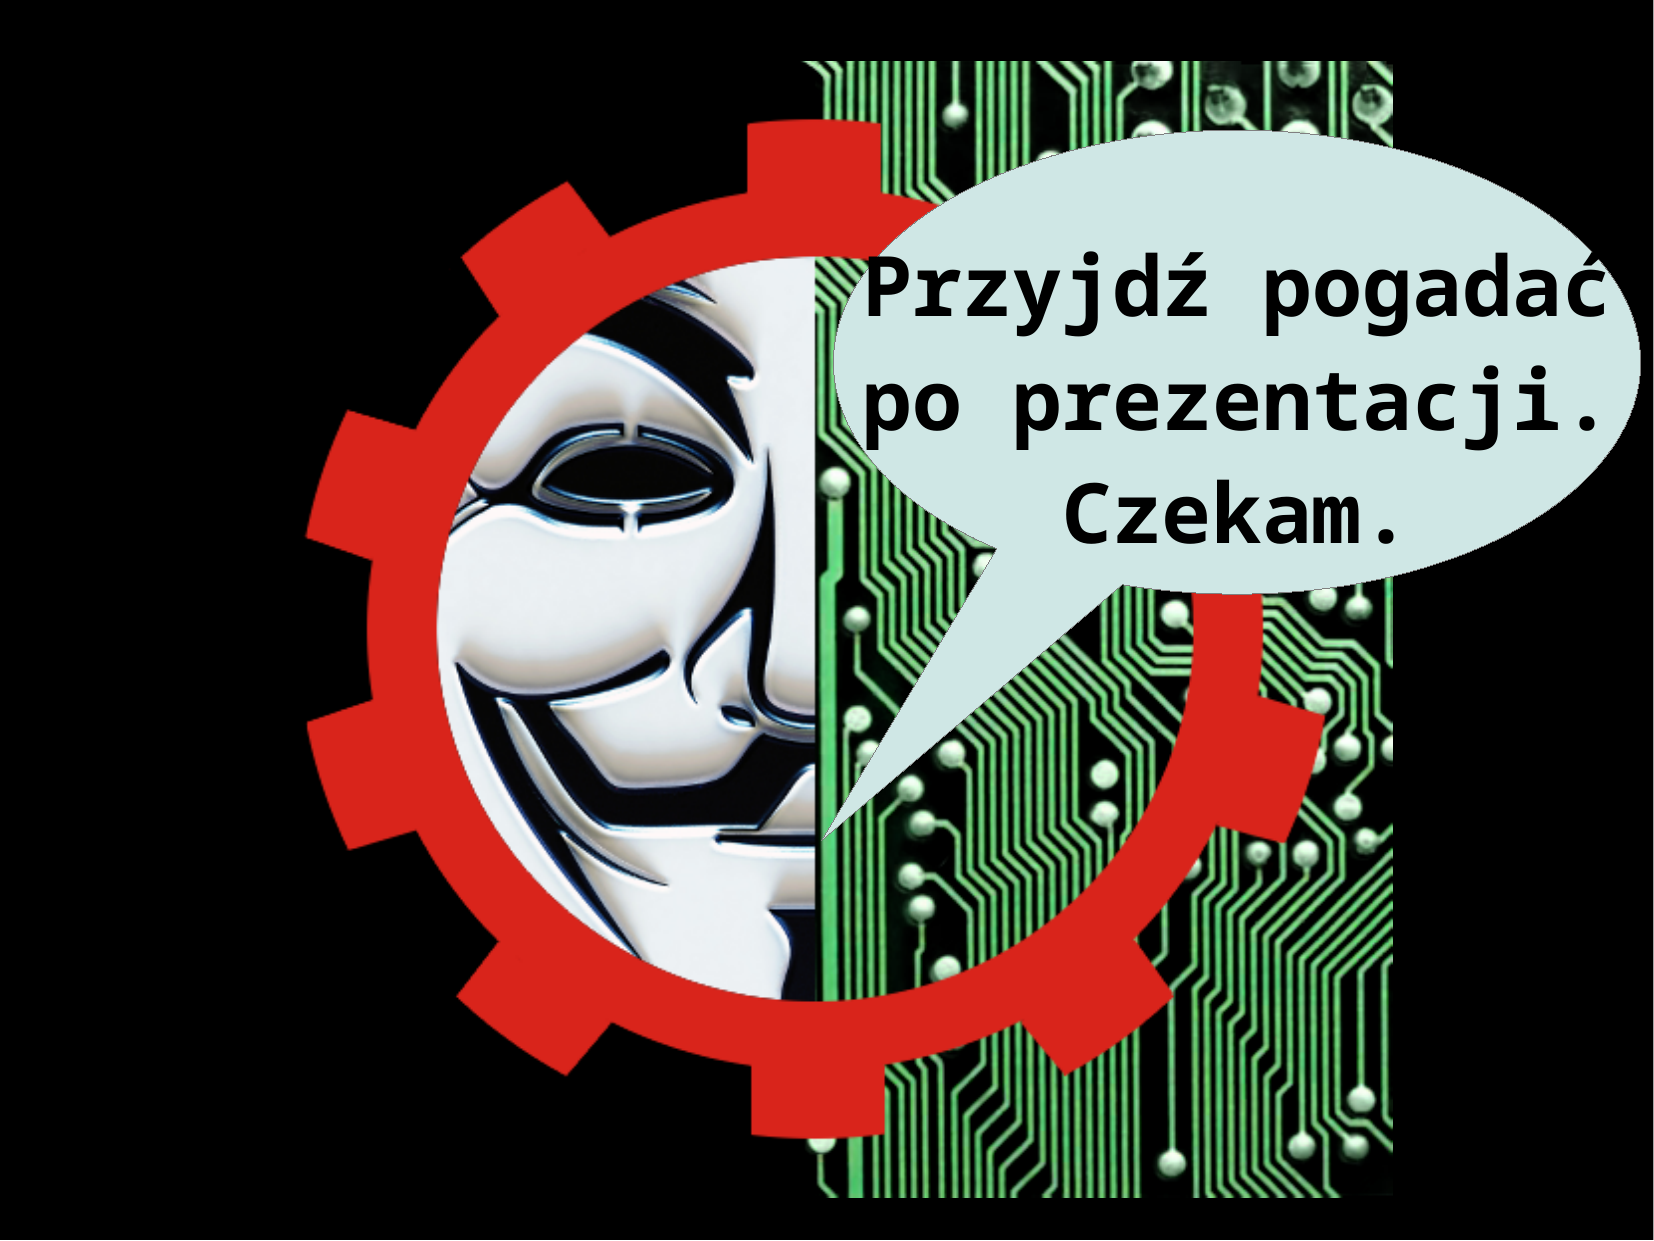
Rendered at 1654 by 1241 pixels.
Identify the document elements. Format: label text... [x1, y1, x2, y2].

text_box Przyjdź pogadać po prezentacji. Czekam. [821, 130, 1641, 841]
picture [238, 61, 1393, 1198]
